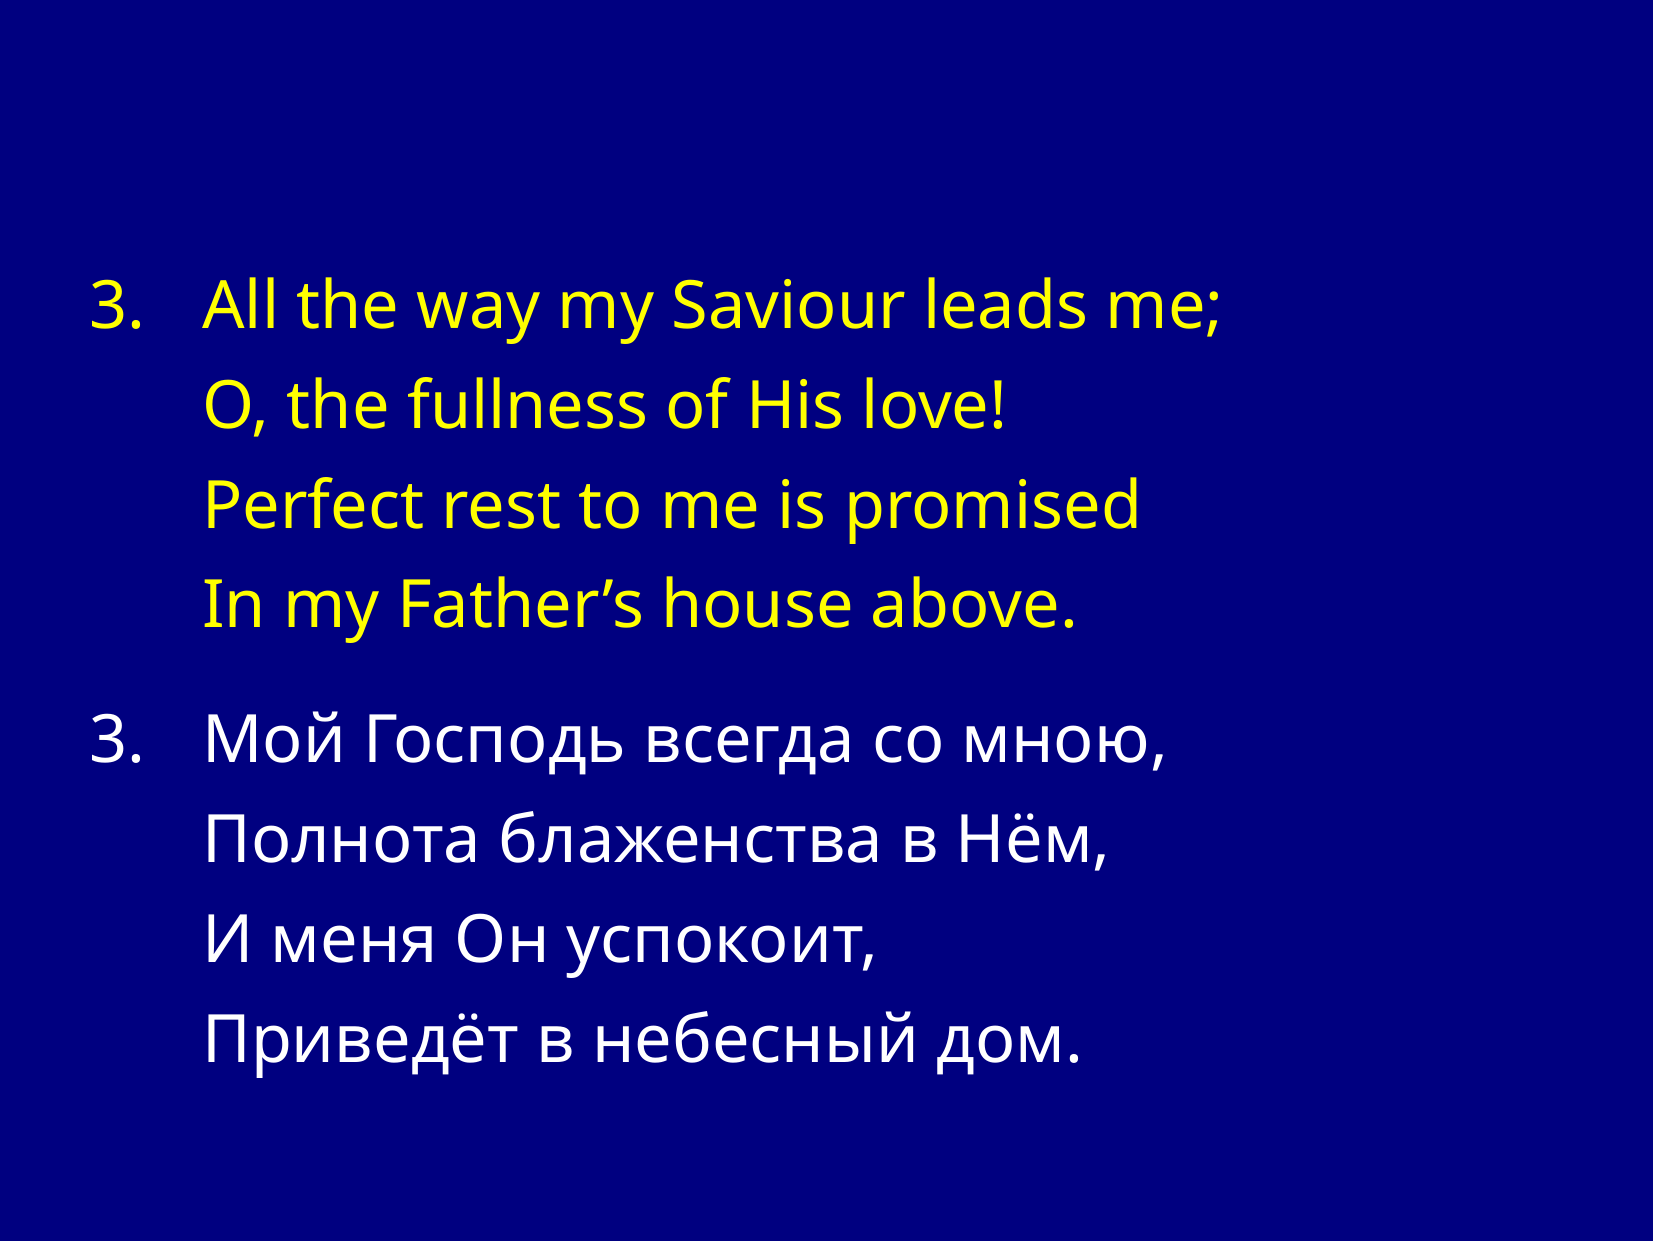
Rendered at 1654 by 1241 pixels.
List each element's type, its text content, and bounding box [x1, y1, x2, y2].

text_box 3. Мой Господь всегда со мною, Полнота блаженства в Нём, И меня Он успокоит, Приведёт в небесный дом. [75, 675, 1576, 1163]
text_box 3. All the way my Saviour leads me; O, the fullness of His love! Perfect rest to me is promised In my Father’s house above. [75, 150, 1576, 638]
